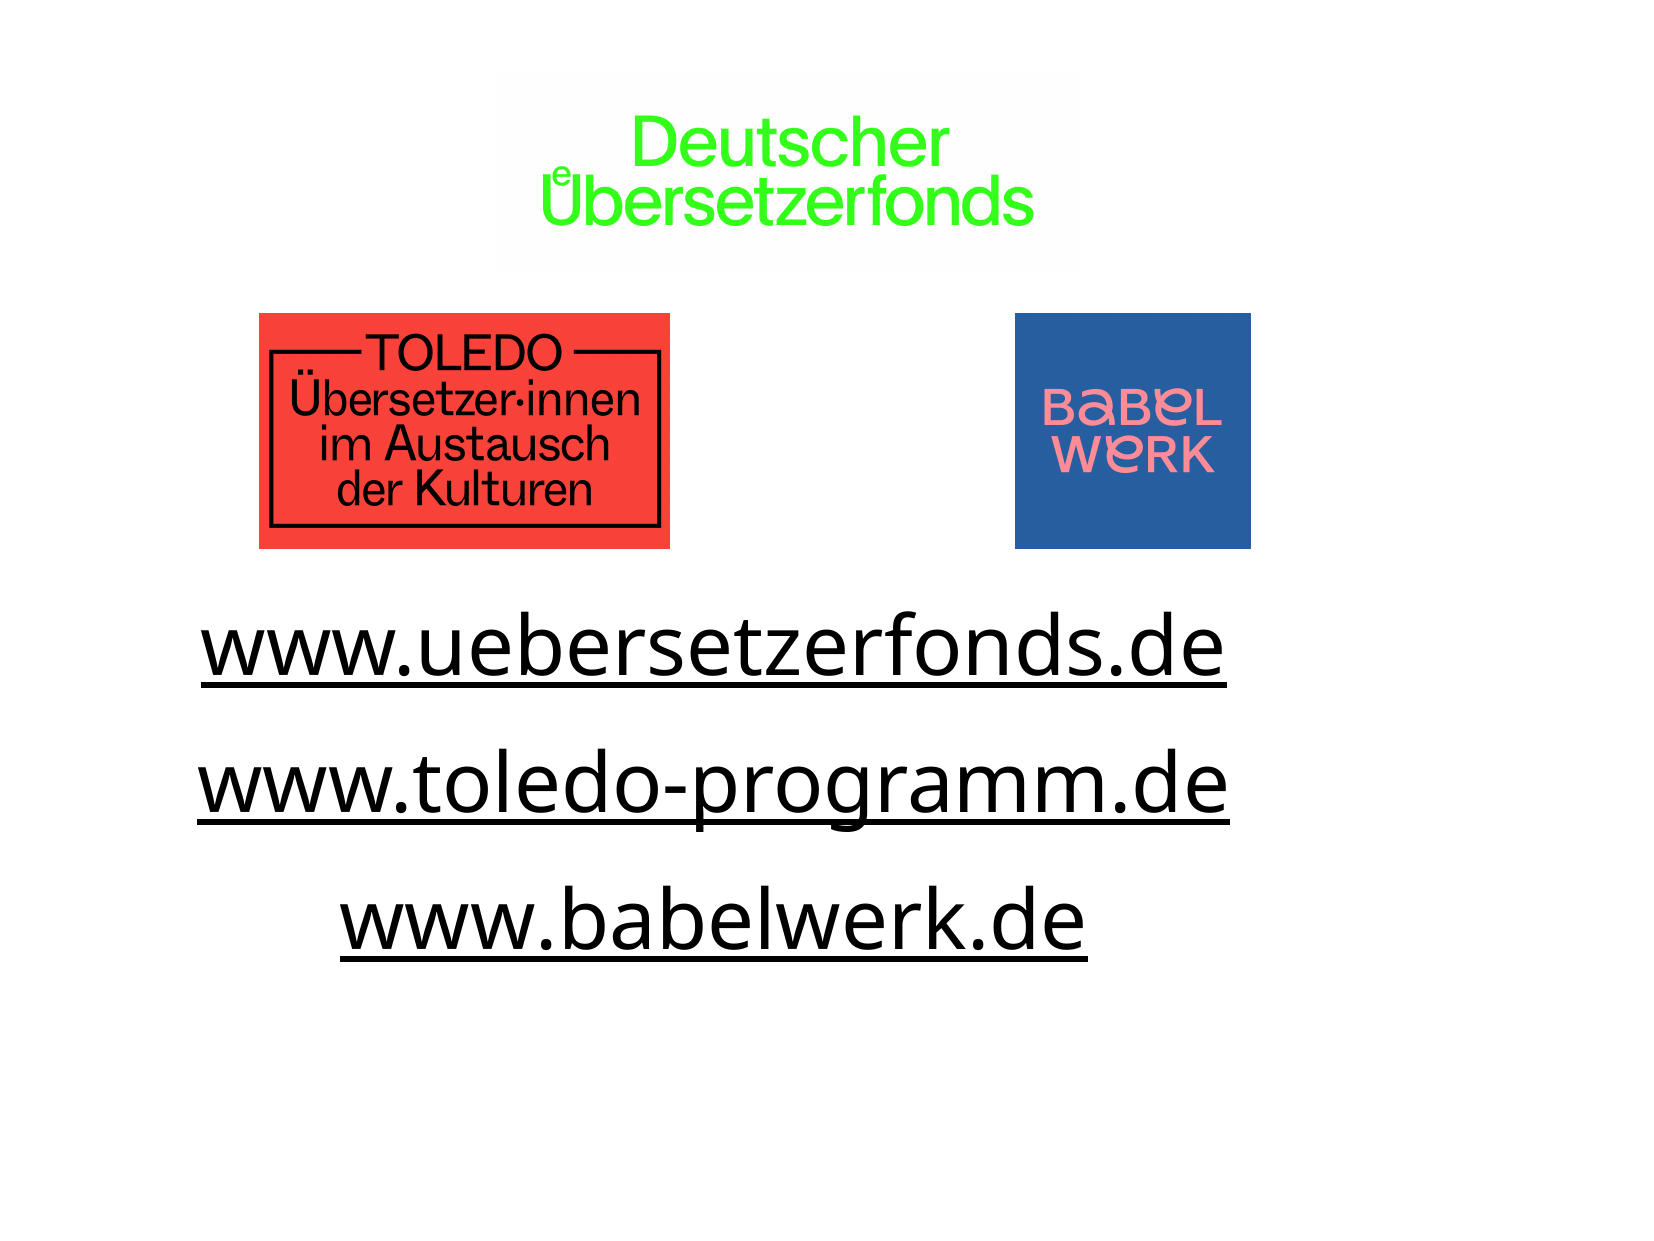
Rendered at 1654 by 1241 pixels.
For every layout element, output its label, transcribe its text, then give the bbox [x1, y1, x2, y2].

picture [1015, 313, 1251, 549]
picture [494, 66, 1082, 275]
text_box www.uebersetzerfonds.de www.toledo-programm.de www.babelwerk.de [182, 461, 1504, 1018]
picture [259, 313, 670, 461]
